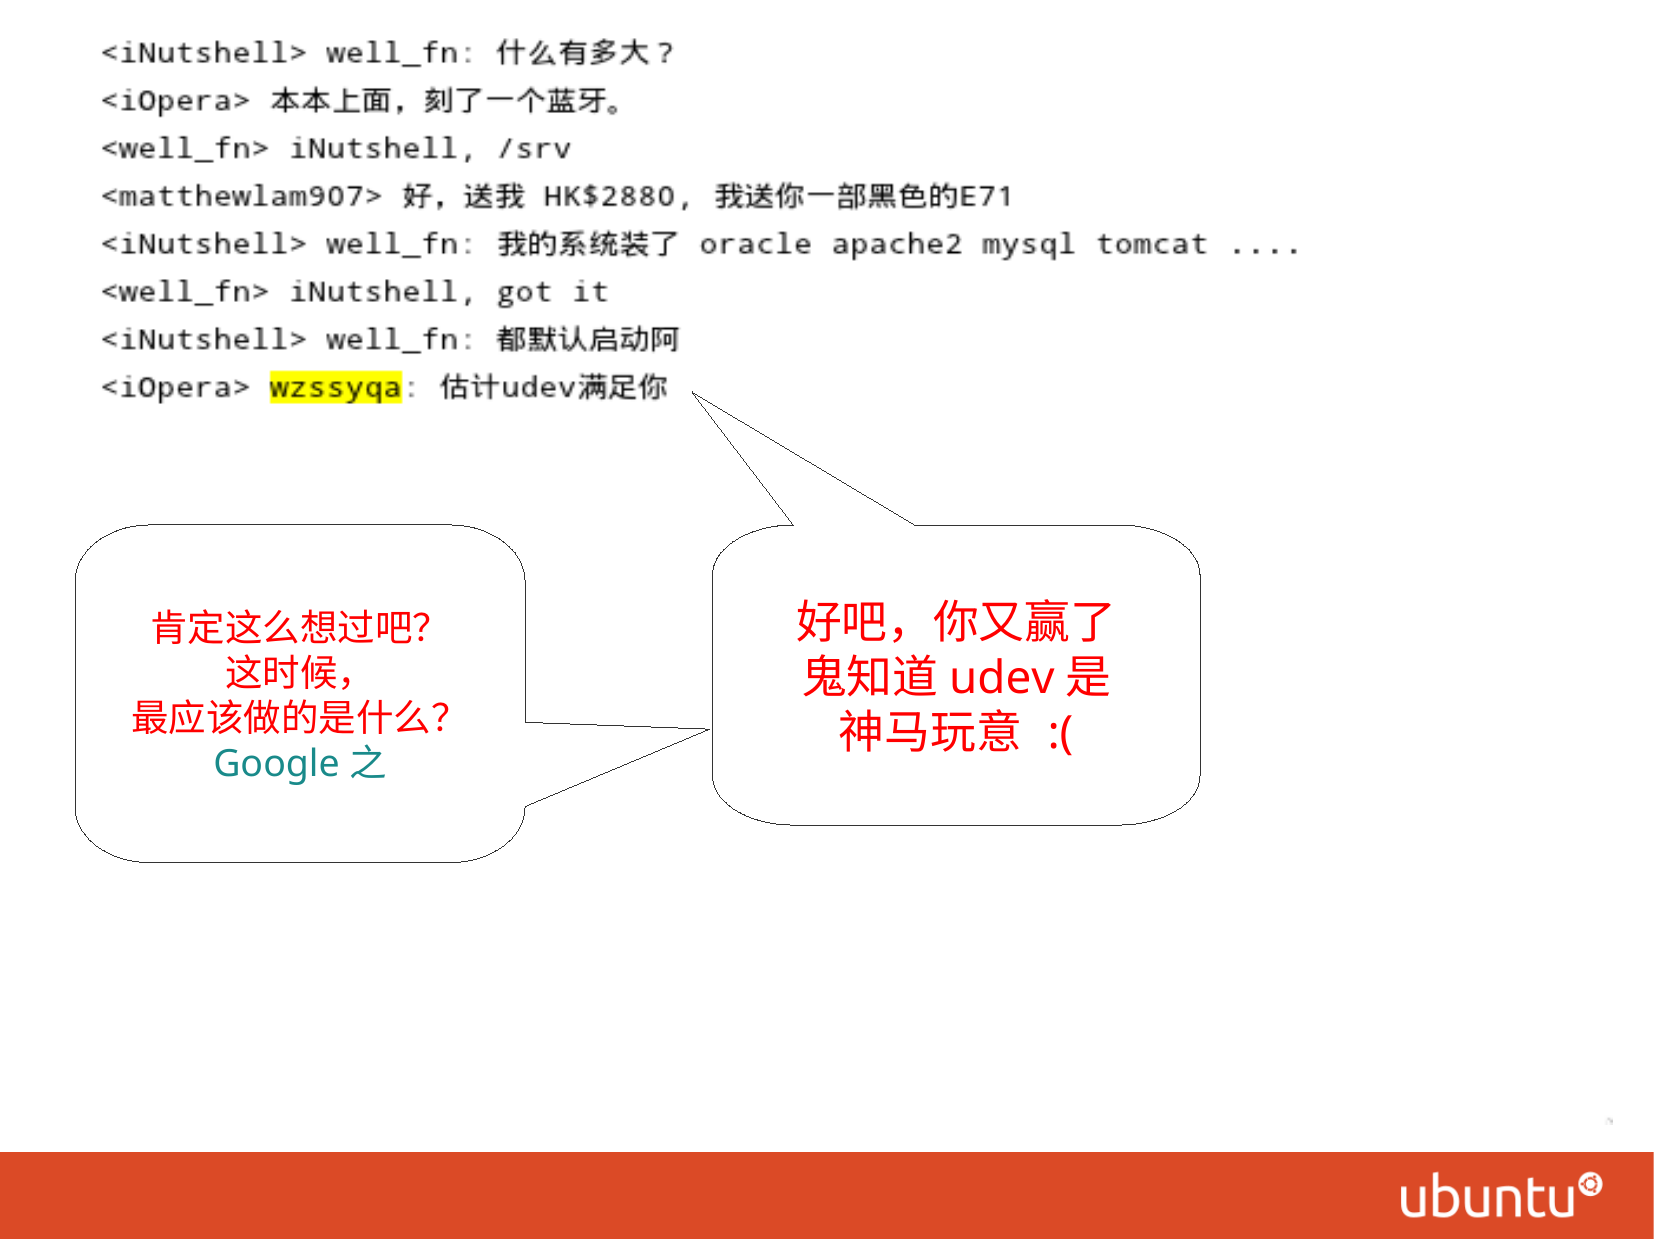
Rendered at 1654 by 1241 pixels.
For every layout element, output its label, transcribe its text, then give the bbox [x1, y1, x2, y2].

picture [75, 37, 1613, 1126]
text_box [75, 412, 1576, 1125]
text_box 肯定这么想过吧？ 这时候， 最应该做的是什么？ Google之 [75, 524, 710, 863]
text_box 好吧，你又赢了 鬼知道udev是 神马玩意 :( [692, 391, 1201, 826]
picture [0, 1152, 1654, 1239]
